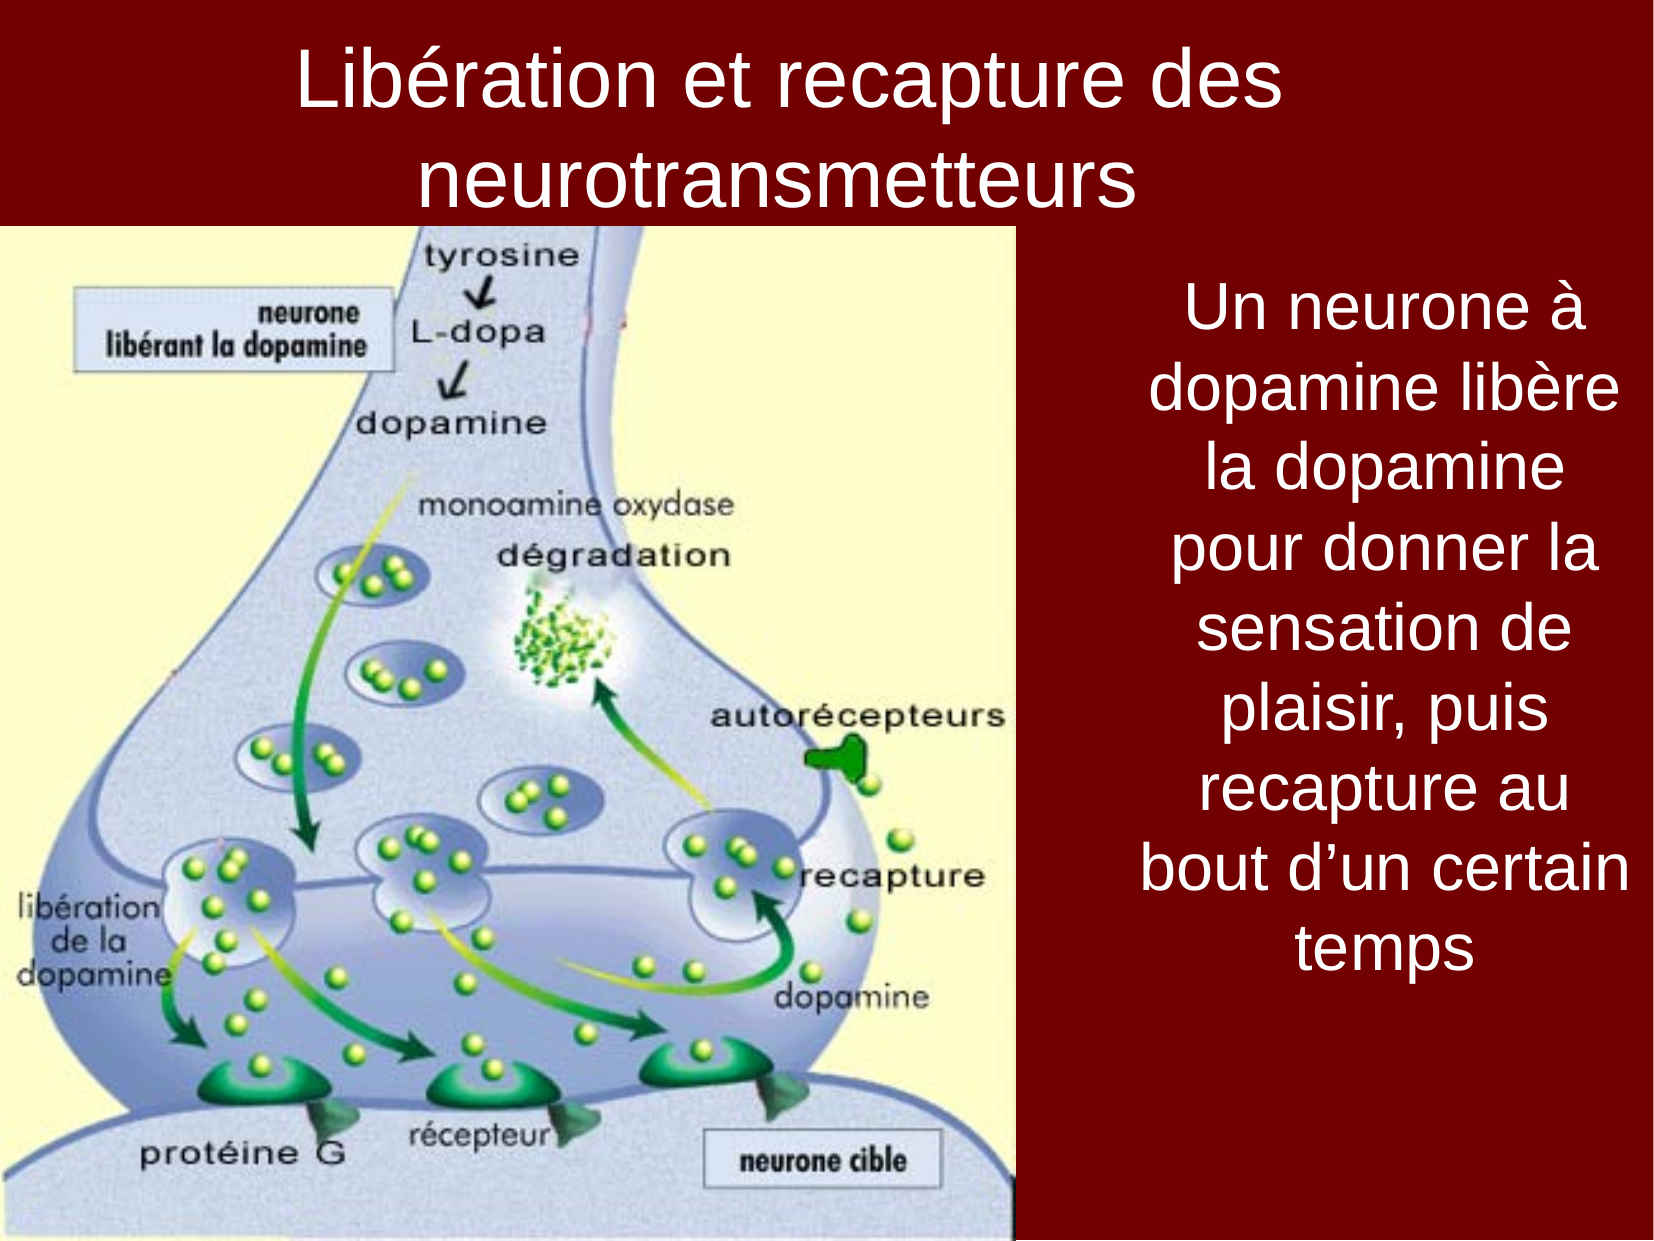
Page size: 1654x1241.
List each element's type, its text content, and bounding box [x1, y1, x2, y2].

title Libération et recapture des neurotransmetteurs [45, 0, 1534, 249]
picture [0, 226, 1016, 1241]
list Un neurone à dopamine libère la dopamine pour donner la sensation de plaisir, puis recapture au bout d’un certain temps [1060, 255, 1654, 1206]
